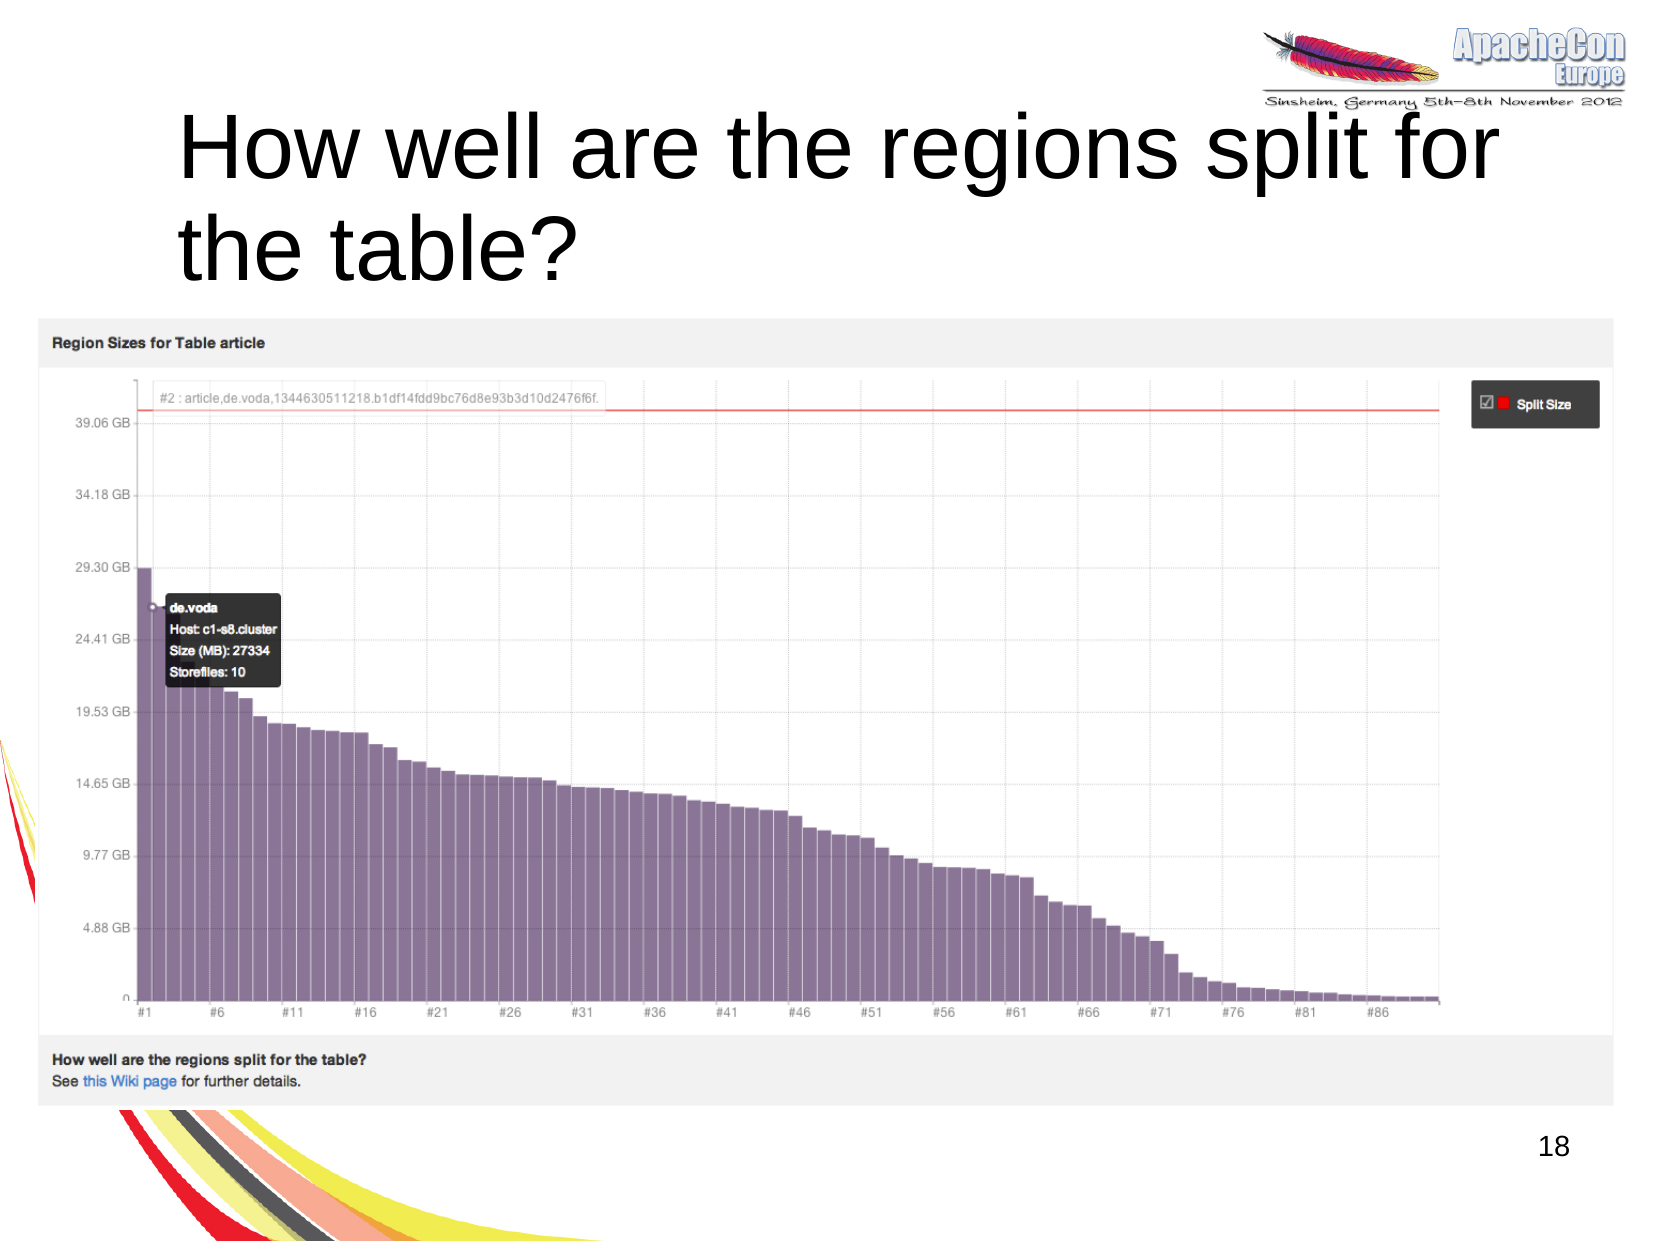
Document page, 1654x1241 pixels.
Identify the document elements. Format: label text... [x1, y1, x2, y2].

picture [0, 0, 1653, 1241]
title How well are the regions split for the table? [177, 95, 1535, 301]
